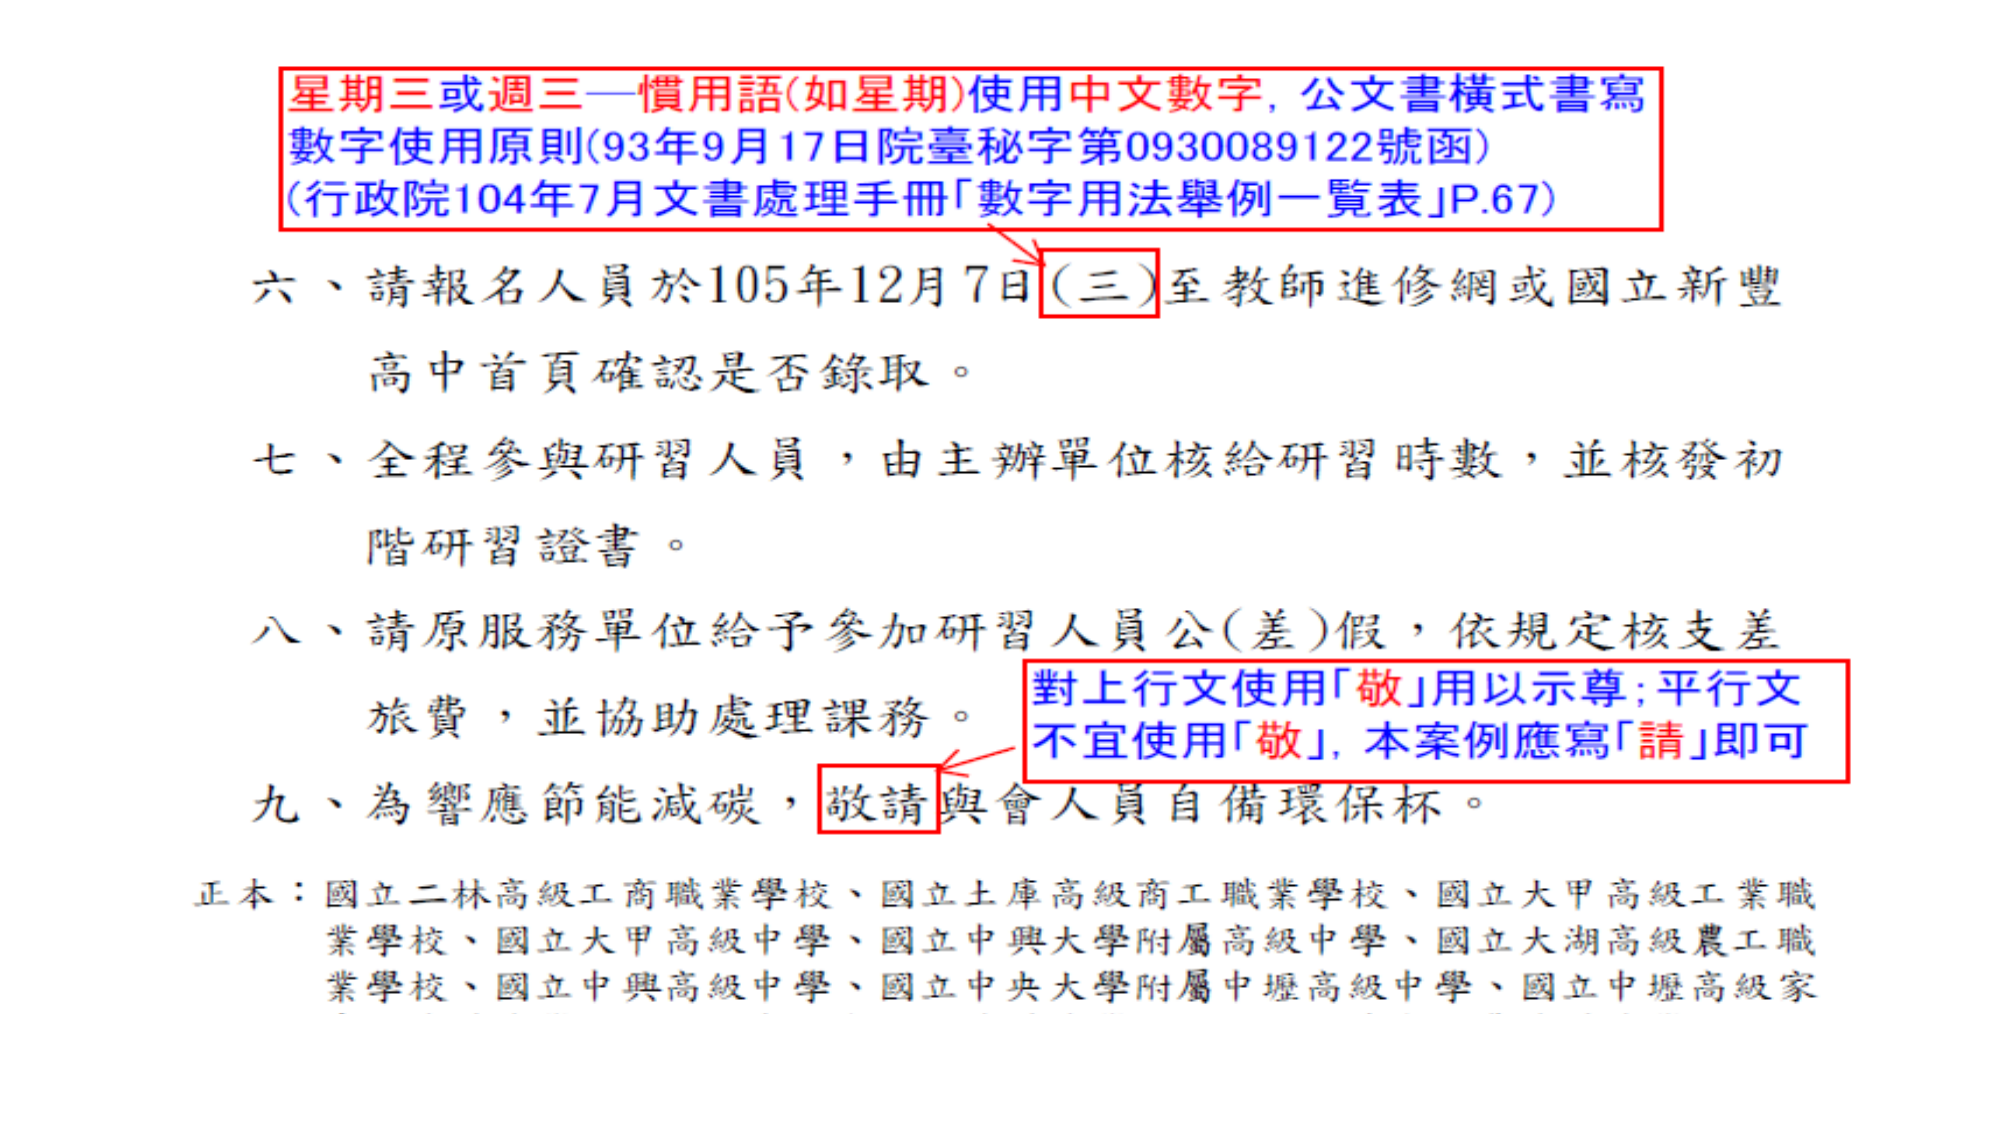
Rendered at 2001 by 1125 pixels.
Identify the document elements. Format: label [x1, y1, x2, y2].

picture [137, 59, 1863, 1014]
